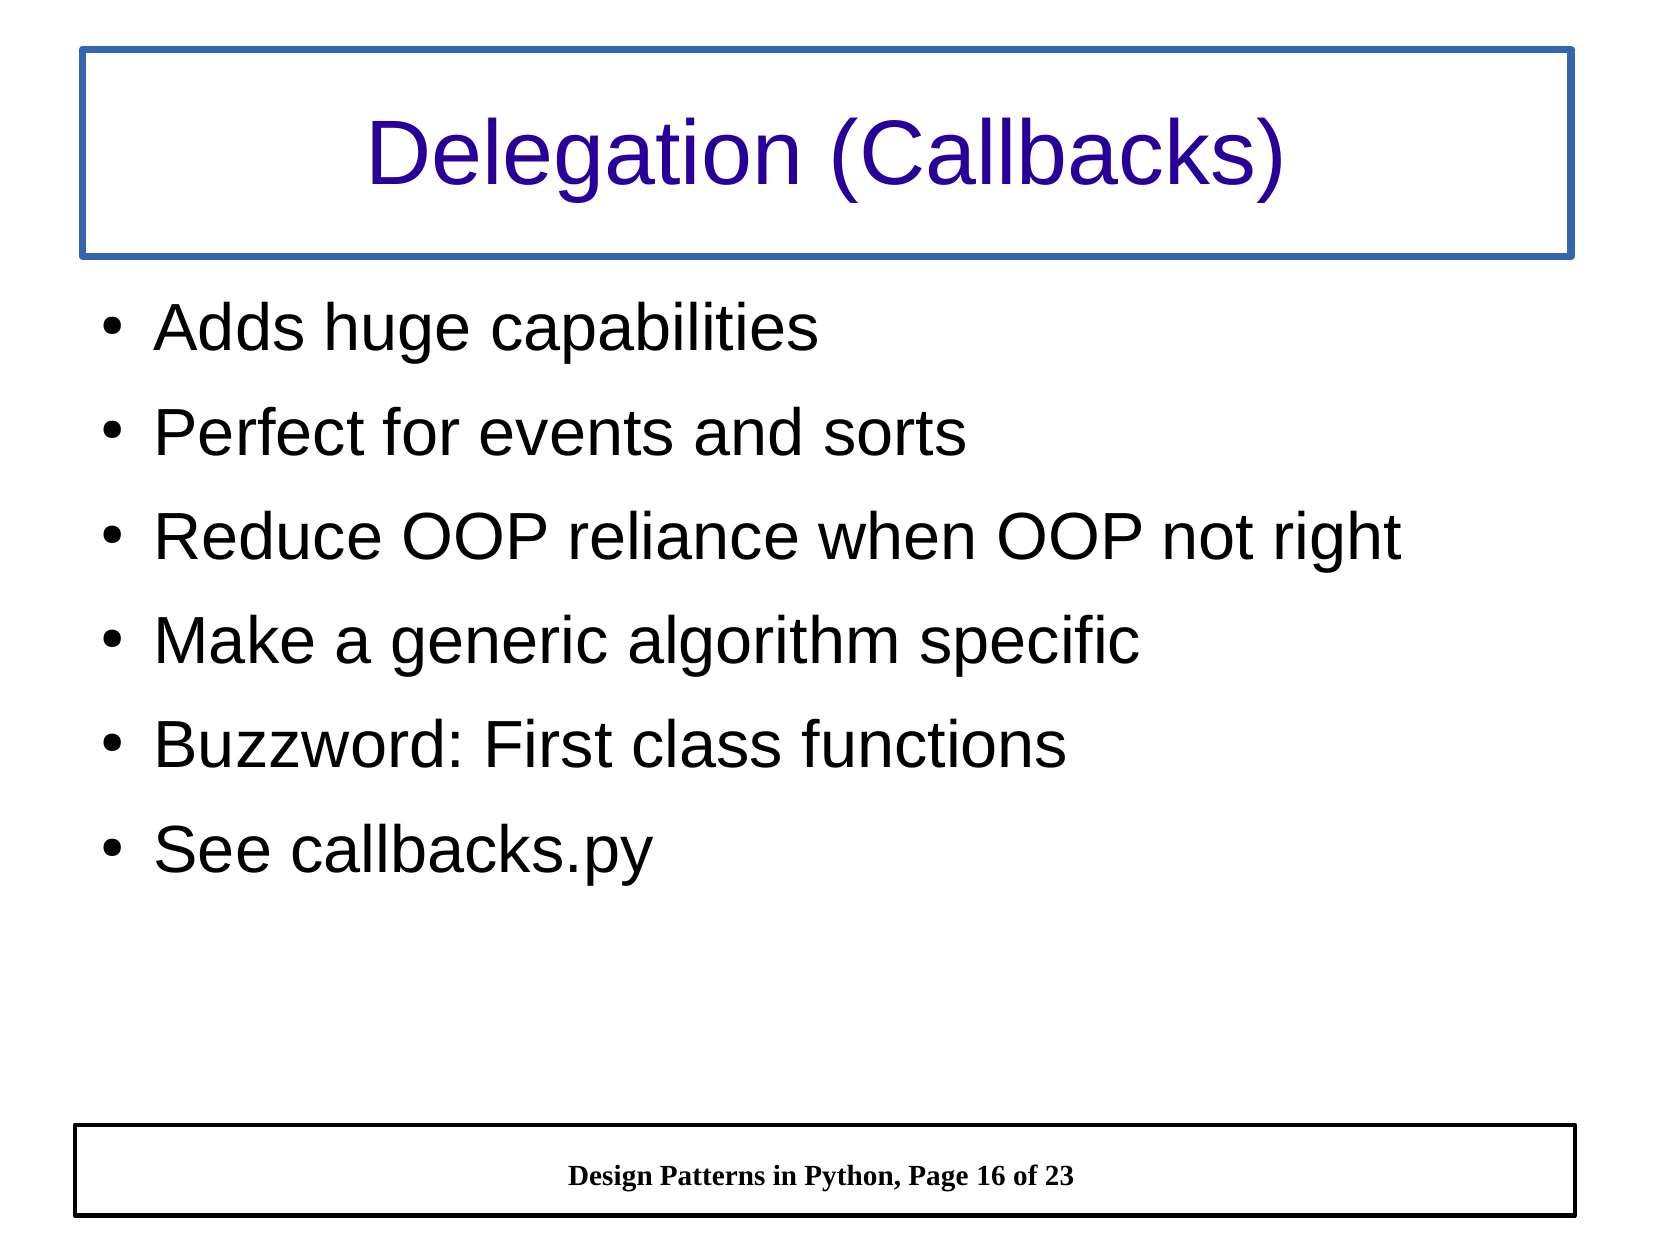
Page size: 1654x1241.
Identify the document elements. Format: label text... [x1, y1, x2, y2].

title Delegation (Callbacks) [82, 49, 1571, 257]
list Adds huge capabilities Perfect for events and sorts Reduce OOP reliance when OOP not right Make a generic algorithm specific Buzzword: First class functions See callbacks.py [82, 290, 1571, 1010]
